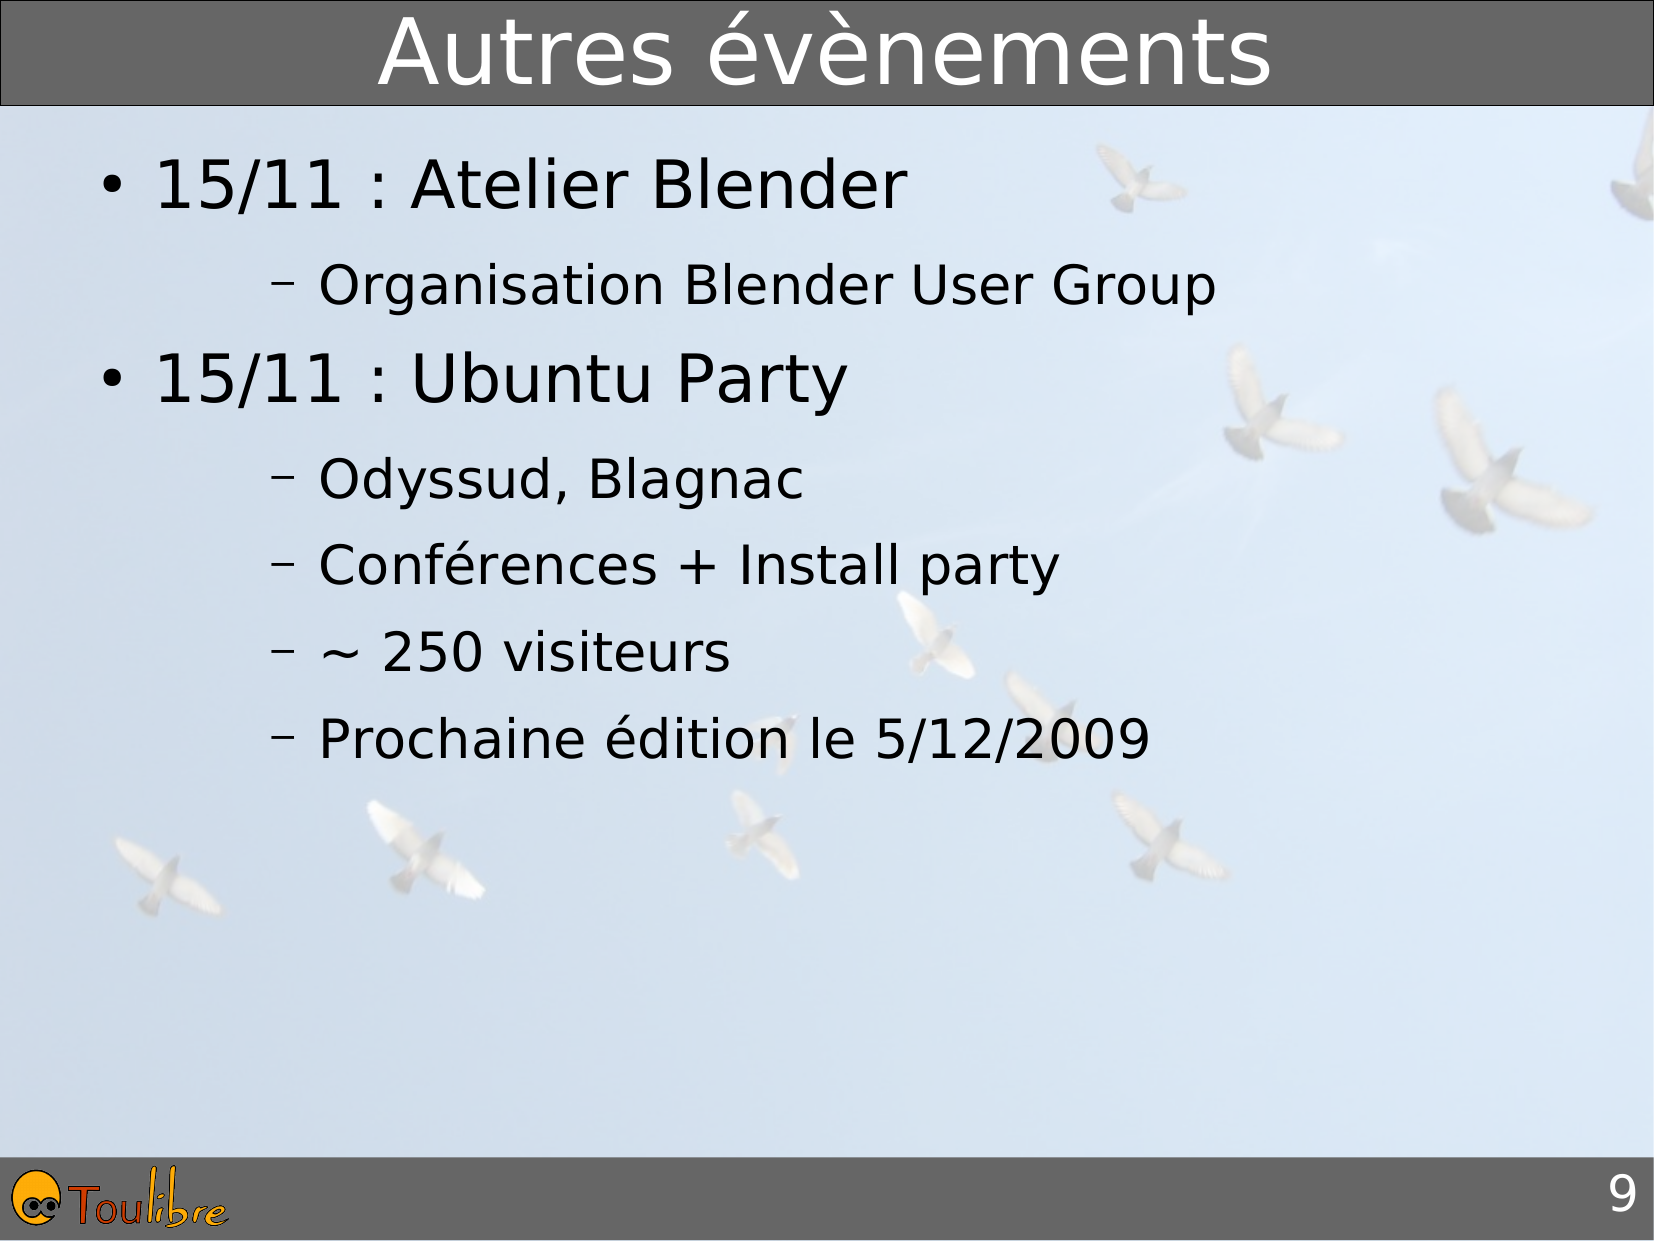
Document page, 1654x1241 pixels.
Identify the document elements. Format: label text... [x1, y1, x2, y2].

list 15/11 : Atelier Blender Organisation Blender User Group 15/11 : Ubuntu Party Odyssud, Blagnac Conférences + Install party ~ 250 visiteurs Prochaine édition le 5/12/2009 [82, 146, 1571, 1094]
title Autres évènements [0, 0, 1654, 107]
picture [11, 1165, 229, 1228]
